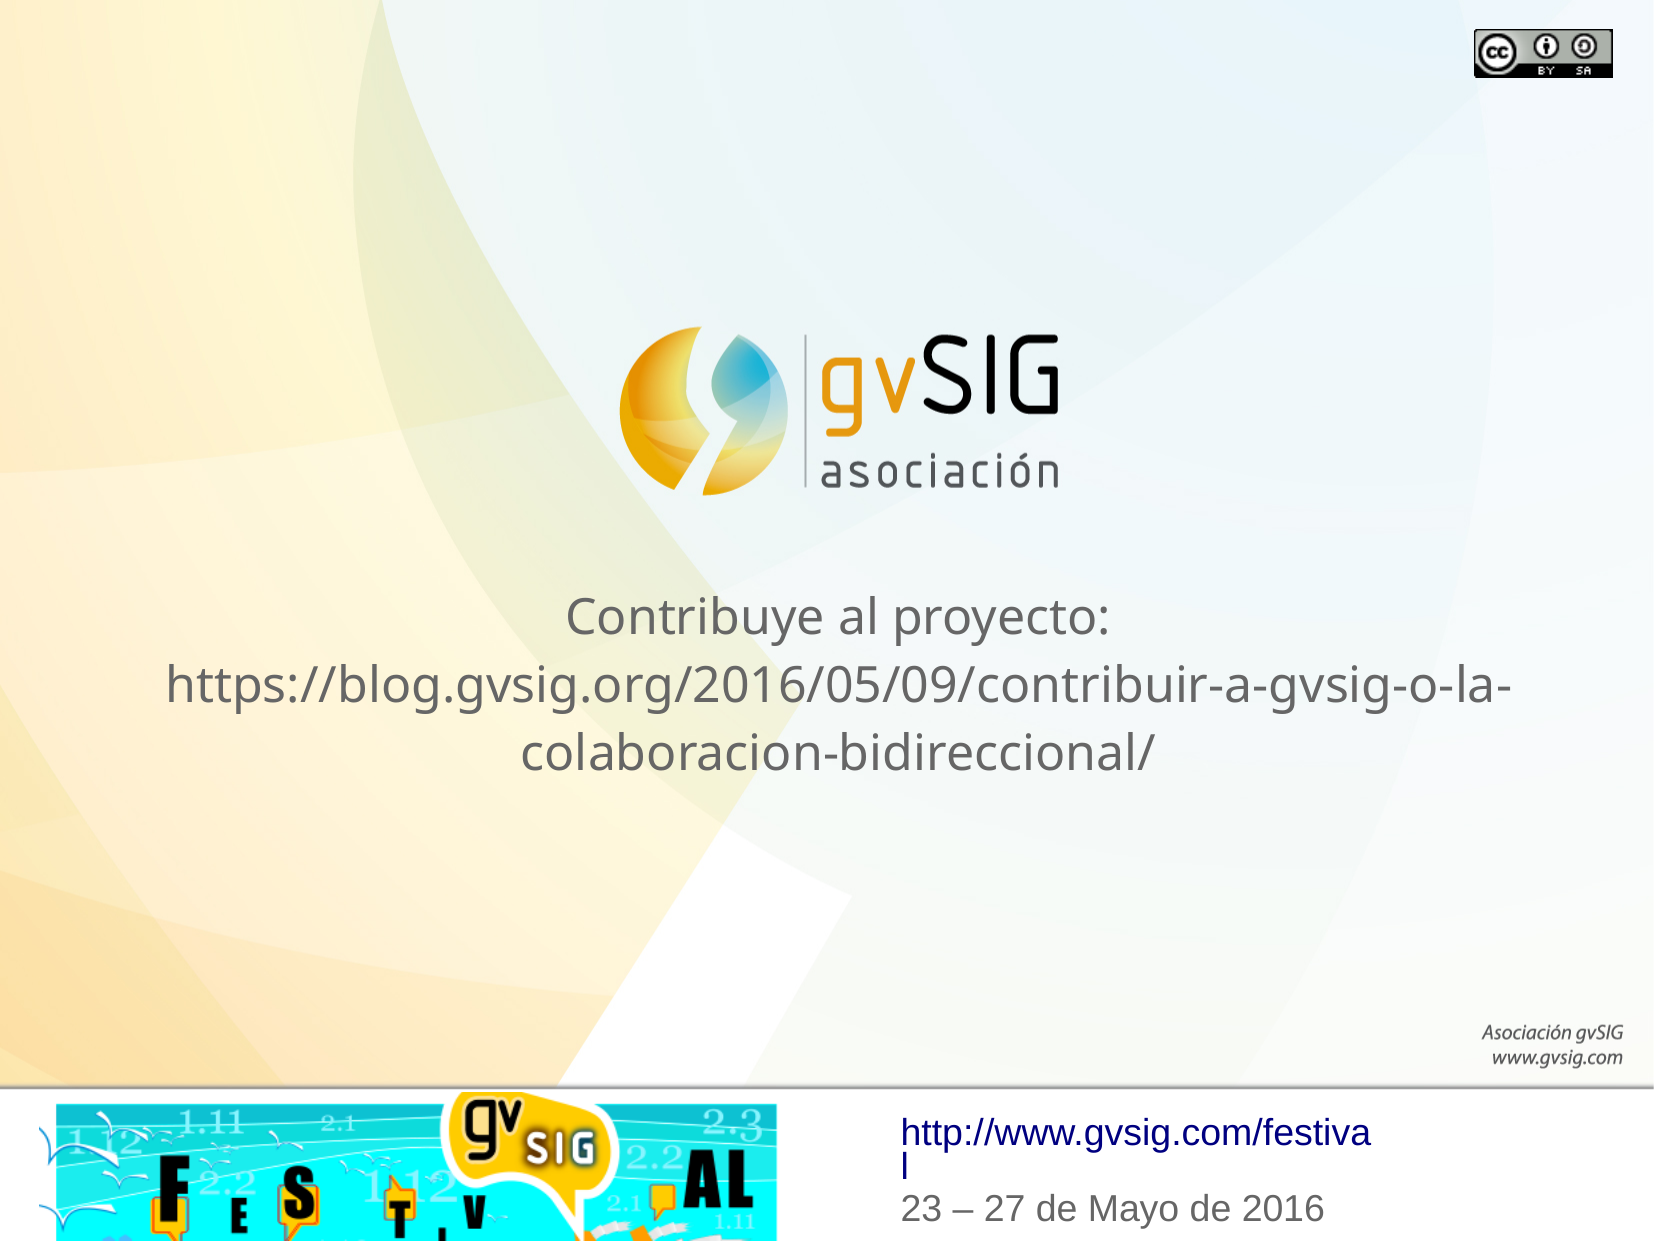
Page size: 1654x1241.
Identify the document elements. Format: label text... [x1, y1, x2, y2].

title Contribuye al proyecto: https://blog.gvsig.org/2016/05/09/contribuir-a-gvsig-o-la-colaboracion-bidireccional/ [124, 566, 1554, 801]
text_box http://www.gvsig.com/festival 23 – 27 de Mayo de 2016 [885, 1104, 1395, 1204]
picture [0, 0, 1654, 1241]
